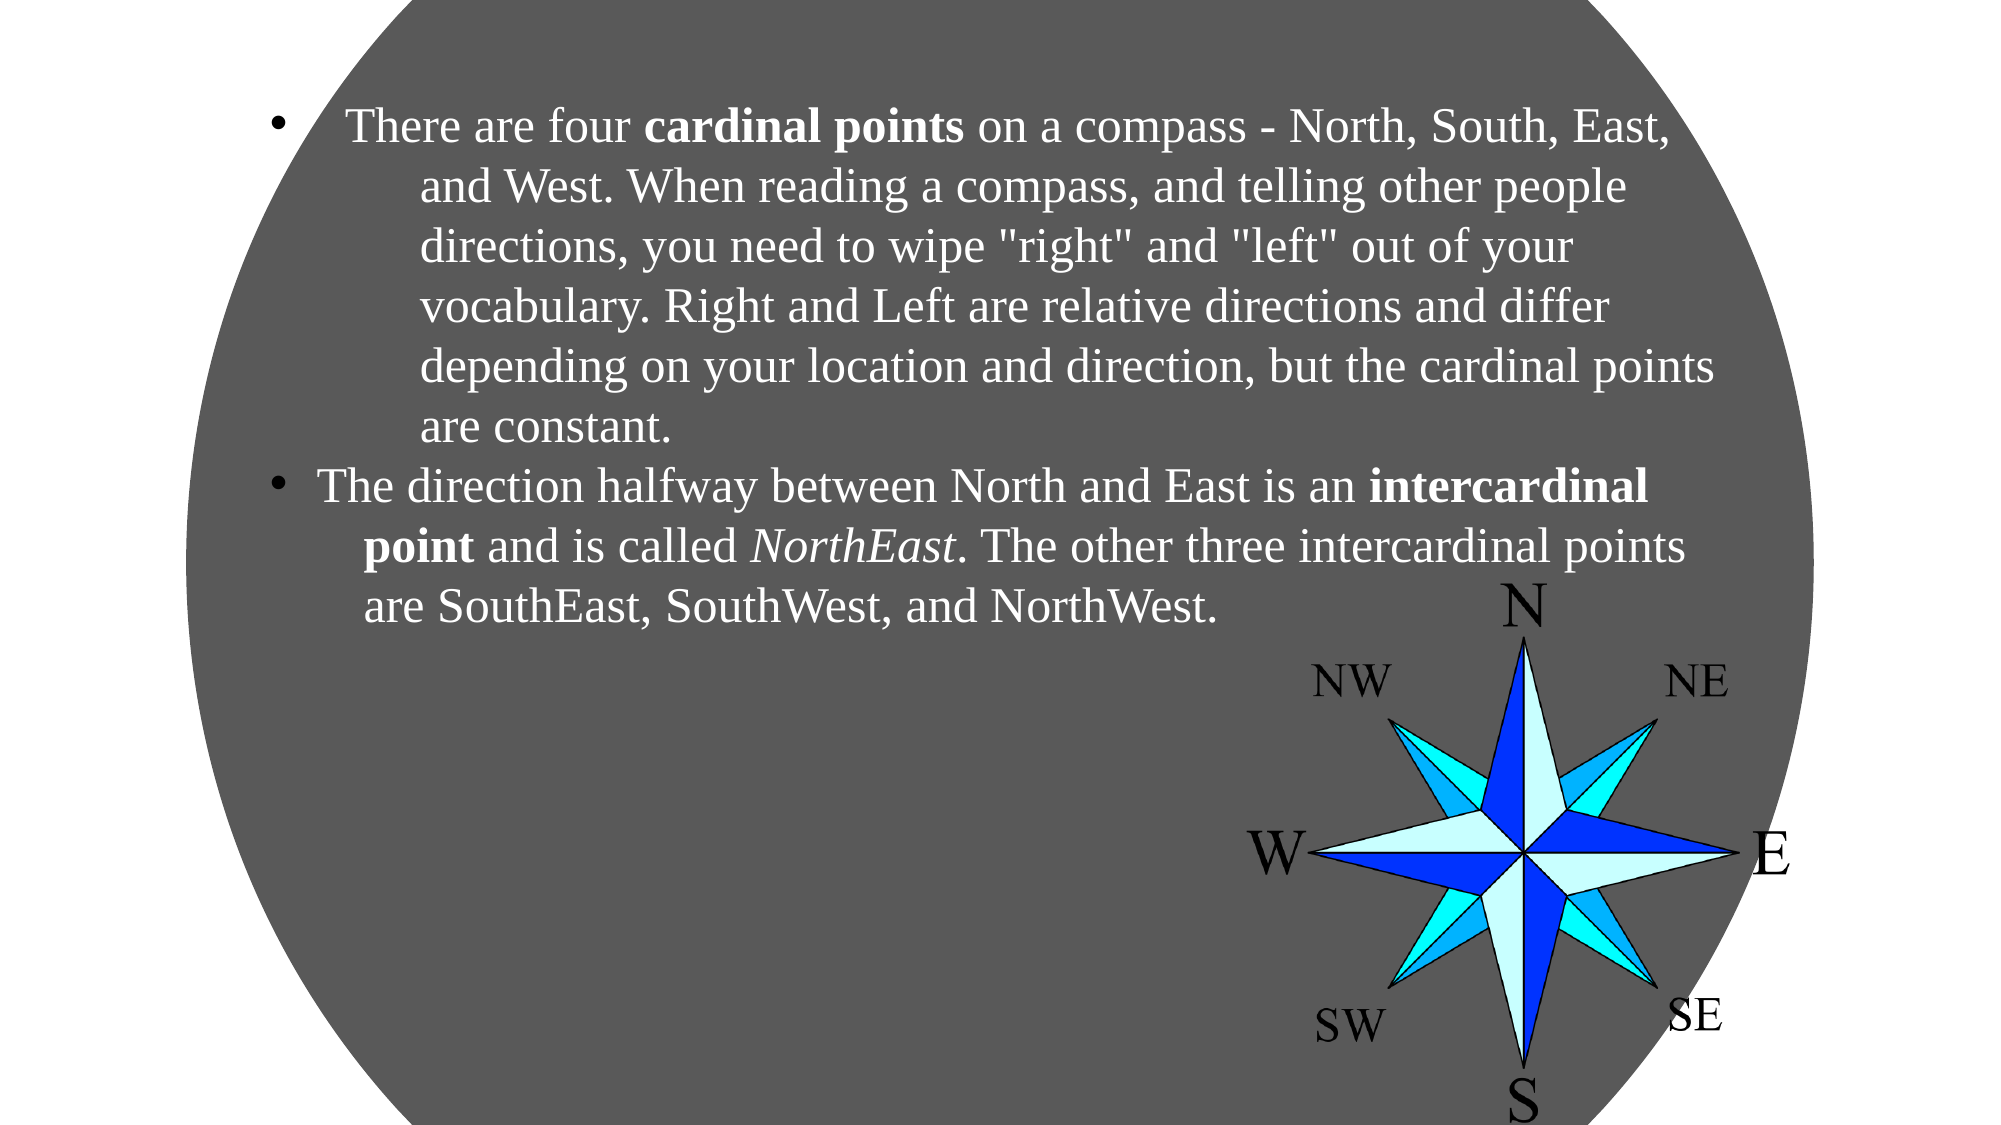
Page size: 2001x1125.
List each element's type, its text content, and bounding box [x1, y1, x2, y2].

text_box [1746, 143, 1856, 828]
text_box There are four cardinal points on a compass - North, South, East, and West. When reading a compass, and telling other people directions, you need to wipe "right" and "left" out of your vocabulary. Right and Left are relative directions and differ depending on your location and direction, but the cardinal points are constant. The direction halfway between North and East is an intercardinal point and is called NorthEast. The other three intercardinal points are SouthEast, SouthWest, and NorthWest. [254, 84, 1746, 757]
picture [1233, 562, 1814, 1125]
text_box [144, 142, 1233, 1125]
text_box [290, 0, 1710, 84]
